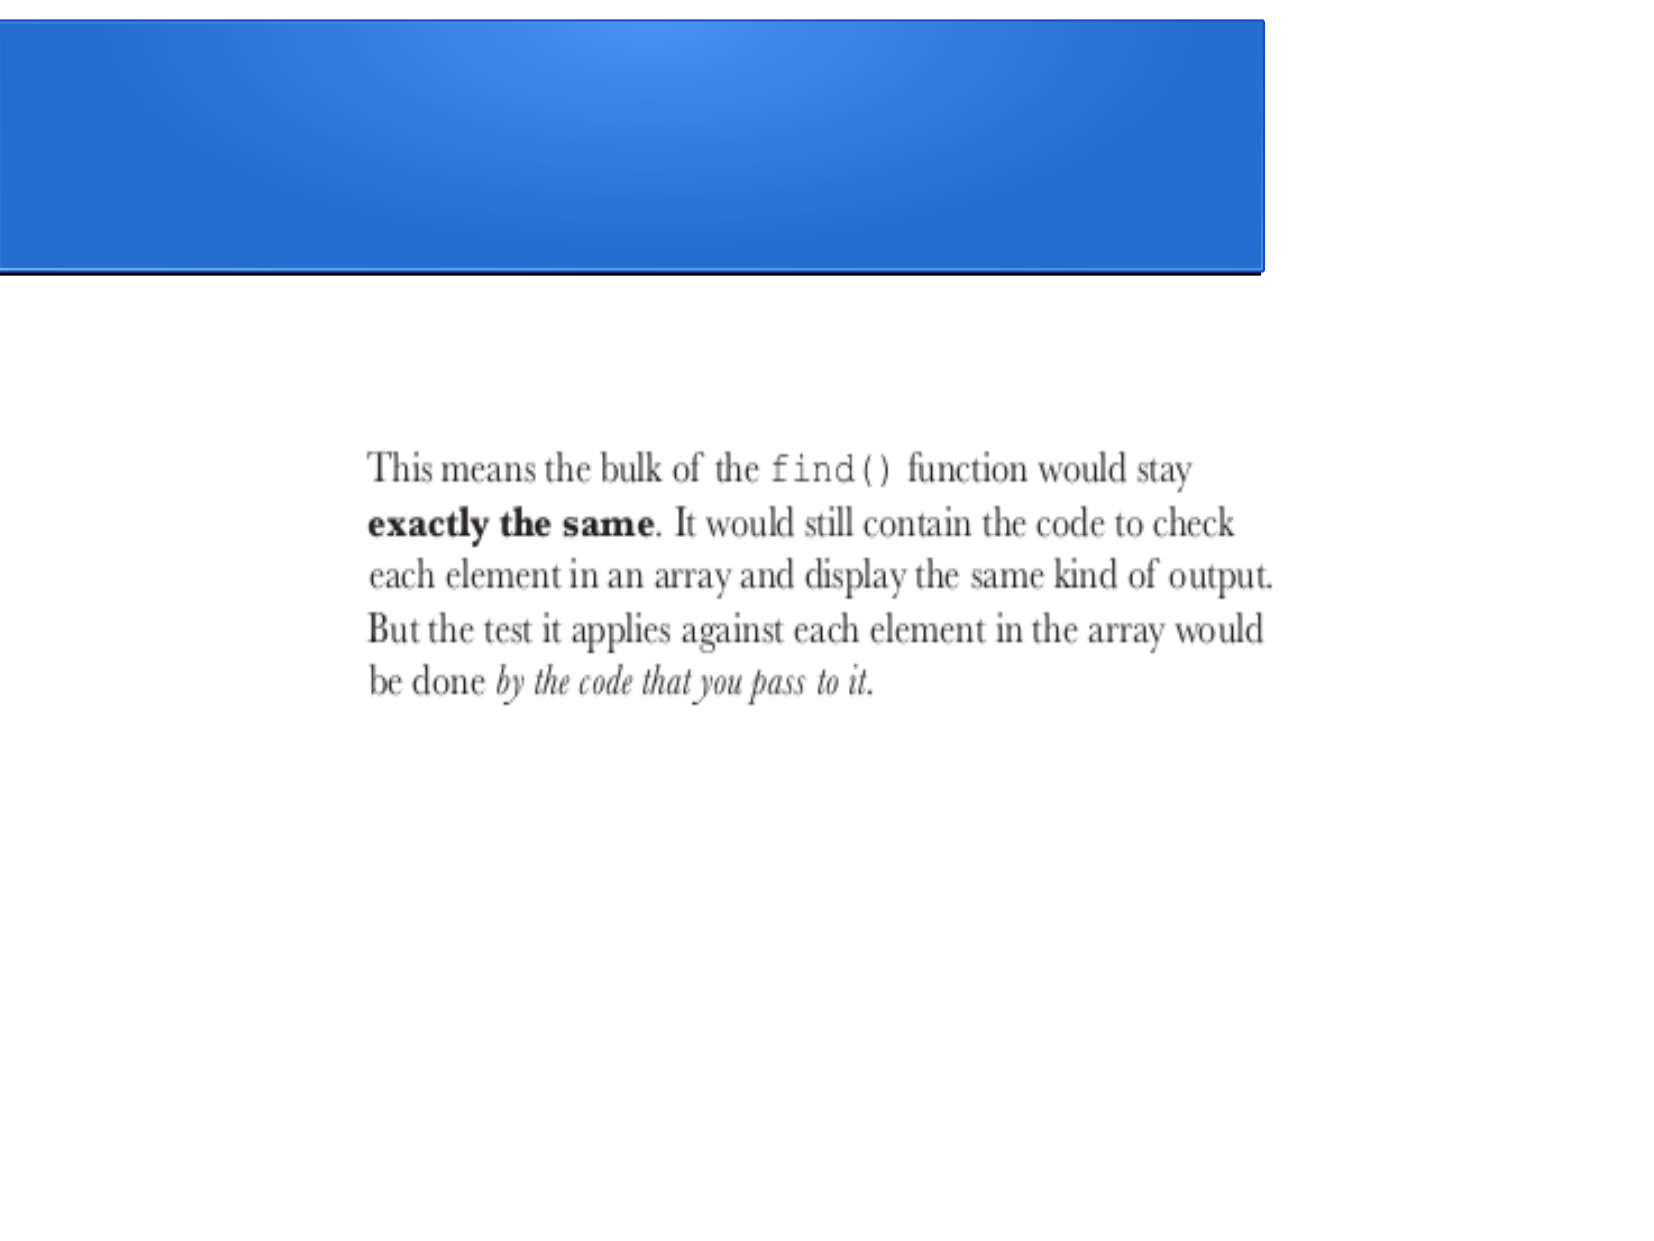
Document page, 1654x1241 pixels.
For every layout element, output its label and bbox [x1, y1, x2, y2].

picture [354, 436, 1288, 733]
